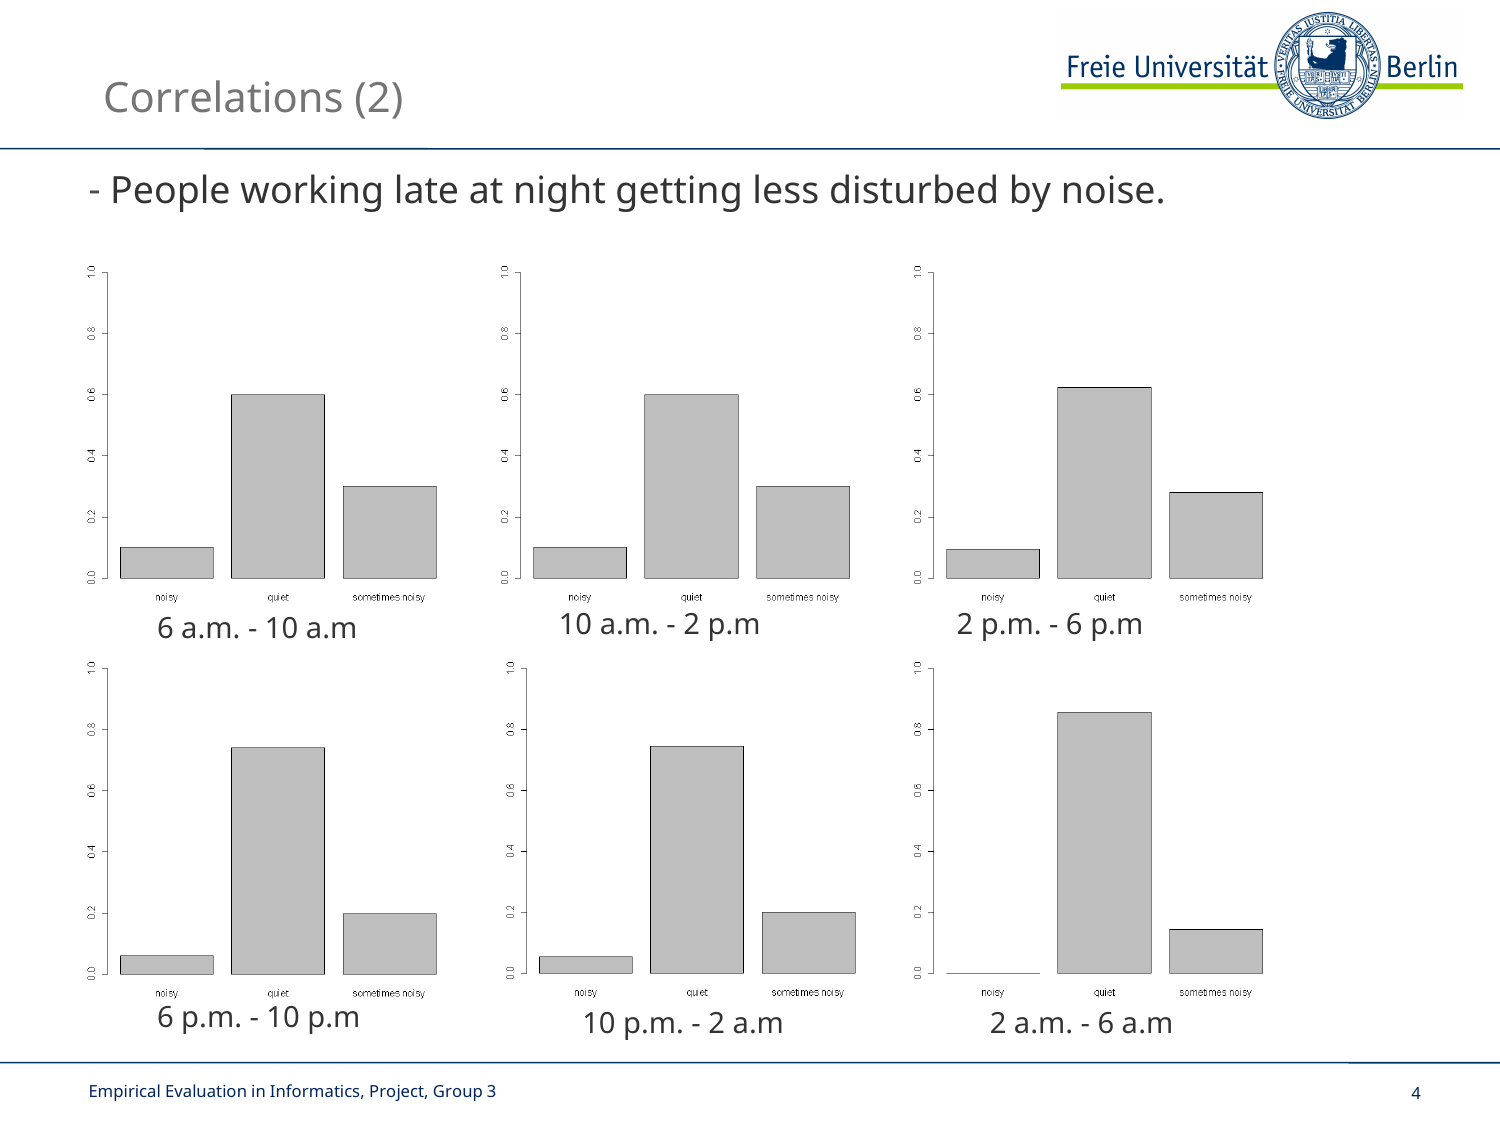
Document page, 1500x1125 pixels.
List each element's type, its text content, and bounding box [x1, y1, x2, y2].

list 2 p.m. - 6 p.m [956, 604, 1282, 697]
picture [1061, 12, 1463, 119]
list People working late at night getting less disturbed by noise. [88, 165, 1459, 268]
list 10 a.m. - 2 p.m [549, 604, 875, 697]
list 6 p.m. - 10 p.m [147, 998, 473, 1091]
list 2 a.m. - 6 a.m [980, 1003, 1306, 1096]
list 6 a.m. - 10 a.m [147, 608, 473, 701]
picture [59, 224, 1300, 1034]
list 10 p.m. - 2 a.m [572, 1003, 898, 1096]
title Correlations (2) [88, 49, 1275, 151]
